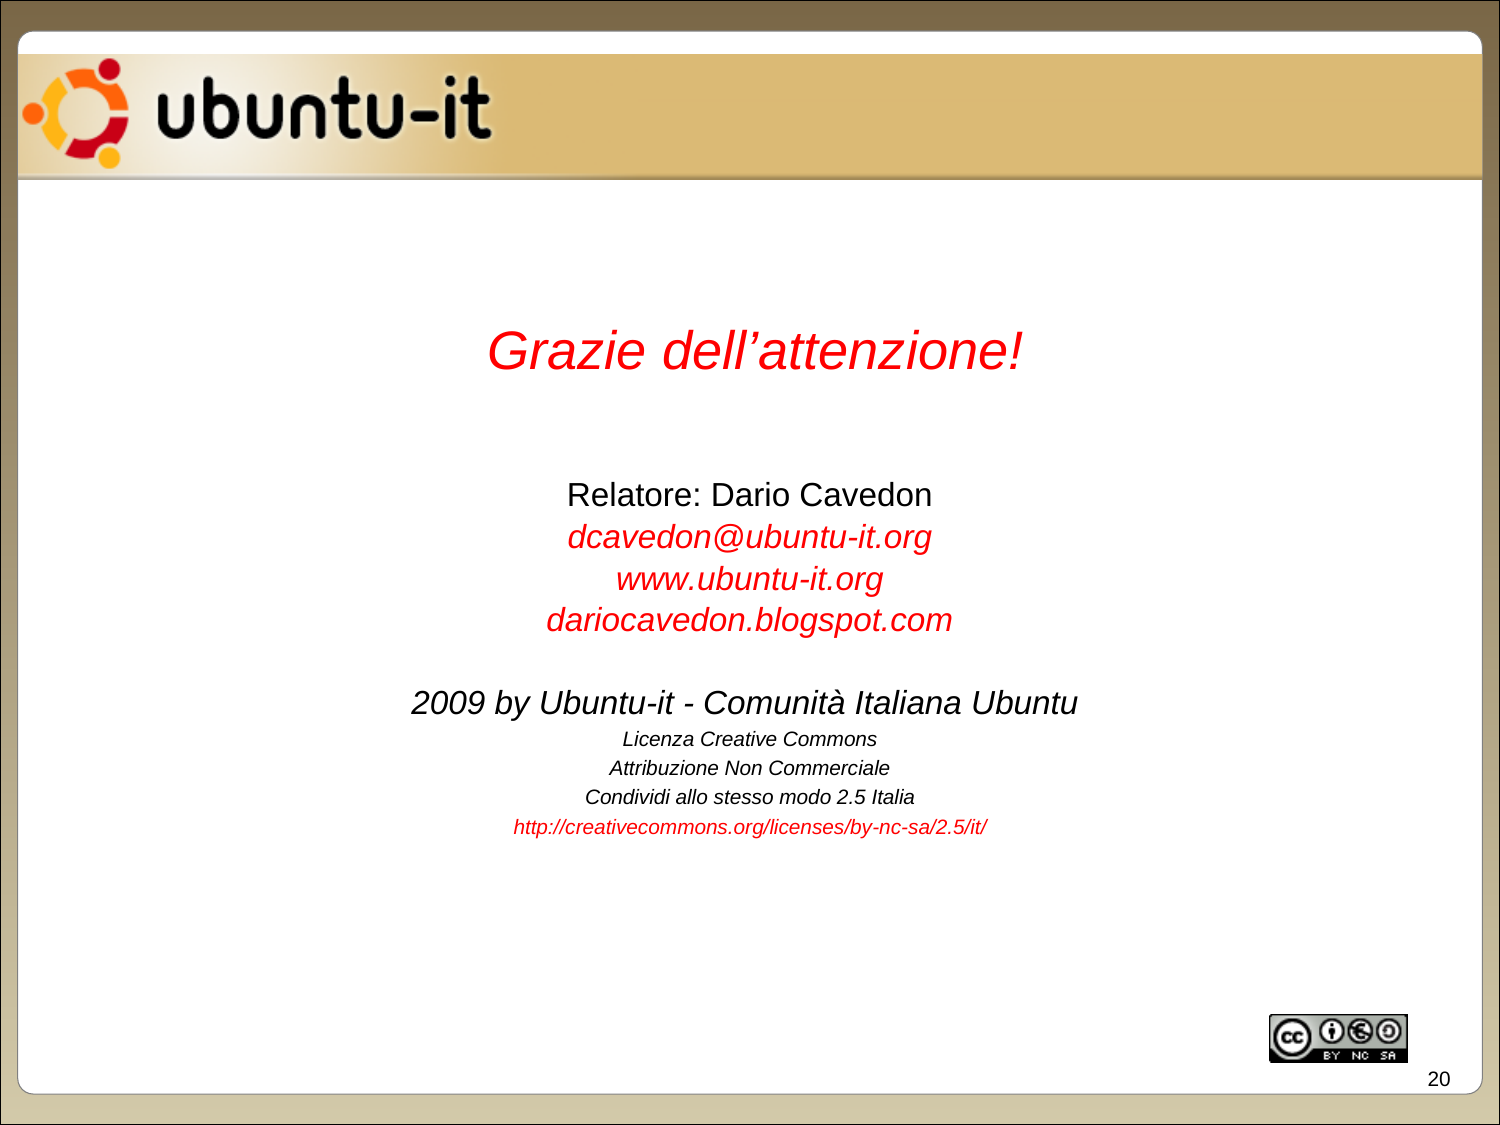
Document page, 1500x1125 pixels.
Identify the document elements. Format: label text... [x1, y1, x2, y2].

list Relatore: Dario Cavedon dcavedon@ubuntu-it.org www.ubuntu-it.org dariocavedon.blogspot.com 2009 by Ubuntu-it - Comunità Italiana Ubuntu Licenza Creative Commons Attribuzione Non Commerciale Condividi allo stesso modo 2.5 Italia http://creativecommons.org/licenses/by-nc-sa/2.5/it/ [301, 472, 1199, 877]
picture [18, 54, 1483, 180]
title Grazie dell’attenzione! [29, 307, 1483, 392]
picture [1269, 1014, 1408, 1063]
